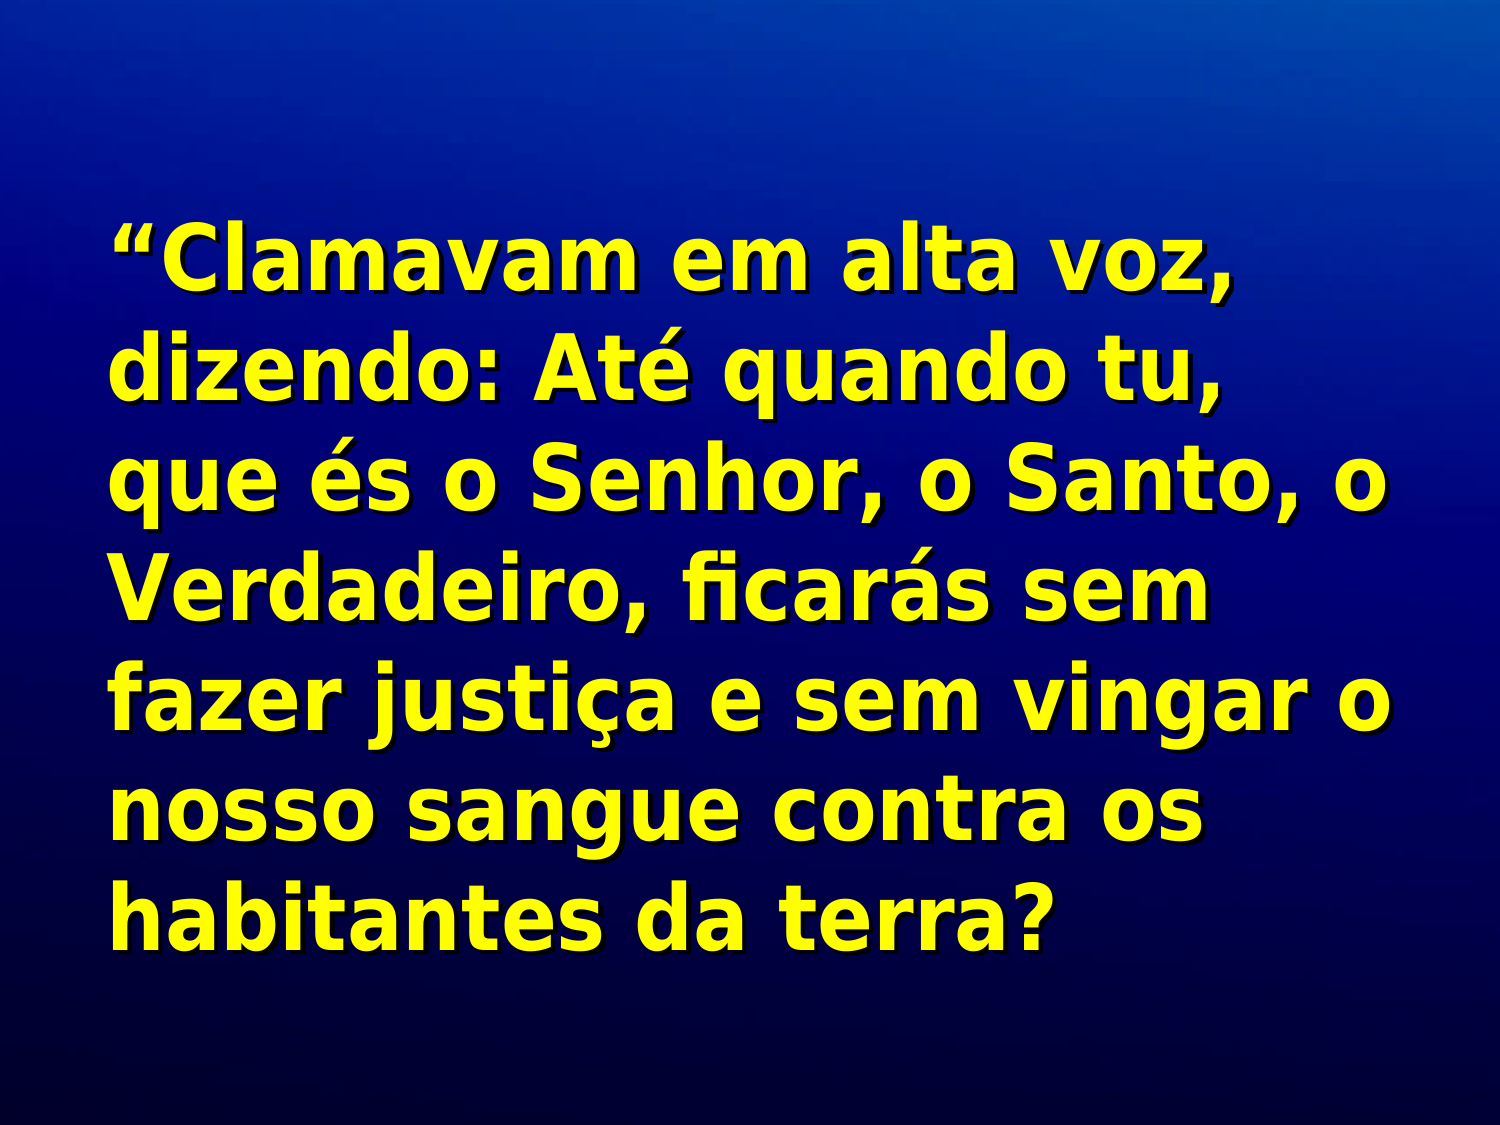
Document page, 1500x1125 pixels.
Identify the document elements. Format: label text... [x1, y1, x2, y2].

text_box “Clamavam em alta voz, dizendo: Até quando tu, que és o Senhor, o Santo, o Verdadeiro, ficarás sem fazer justiça e sem vingar o nosso sangue contra os habitantes da terra? [92, 82, 1418, 1040]
picture [0, 0, 1500, 1125]
